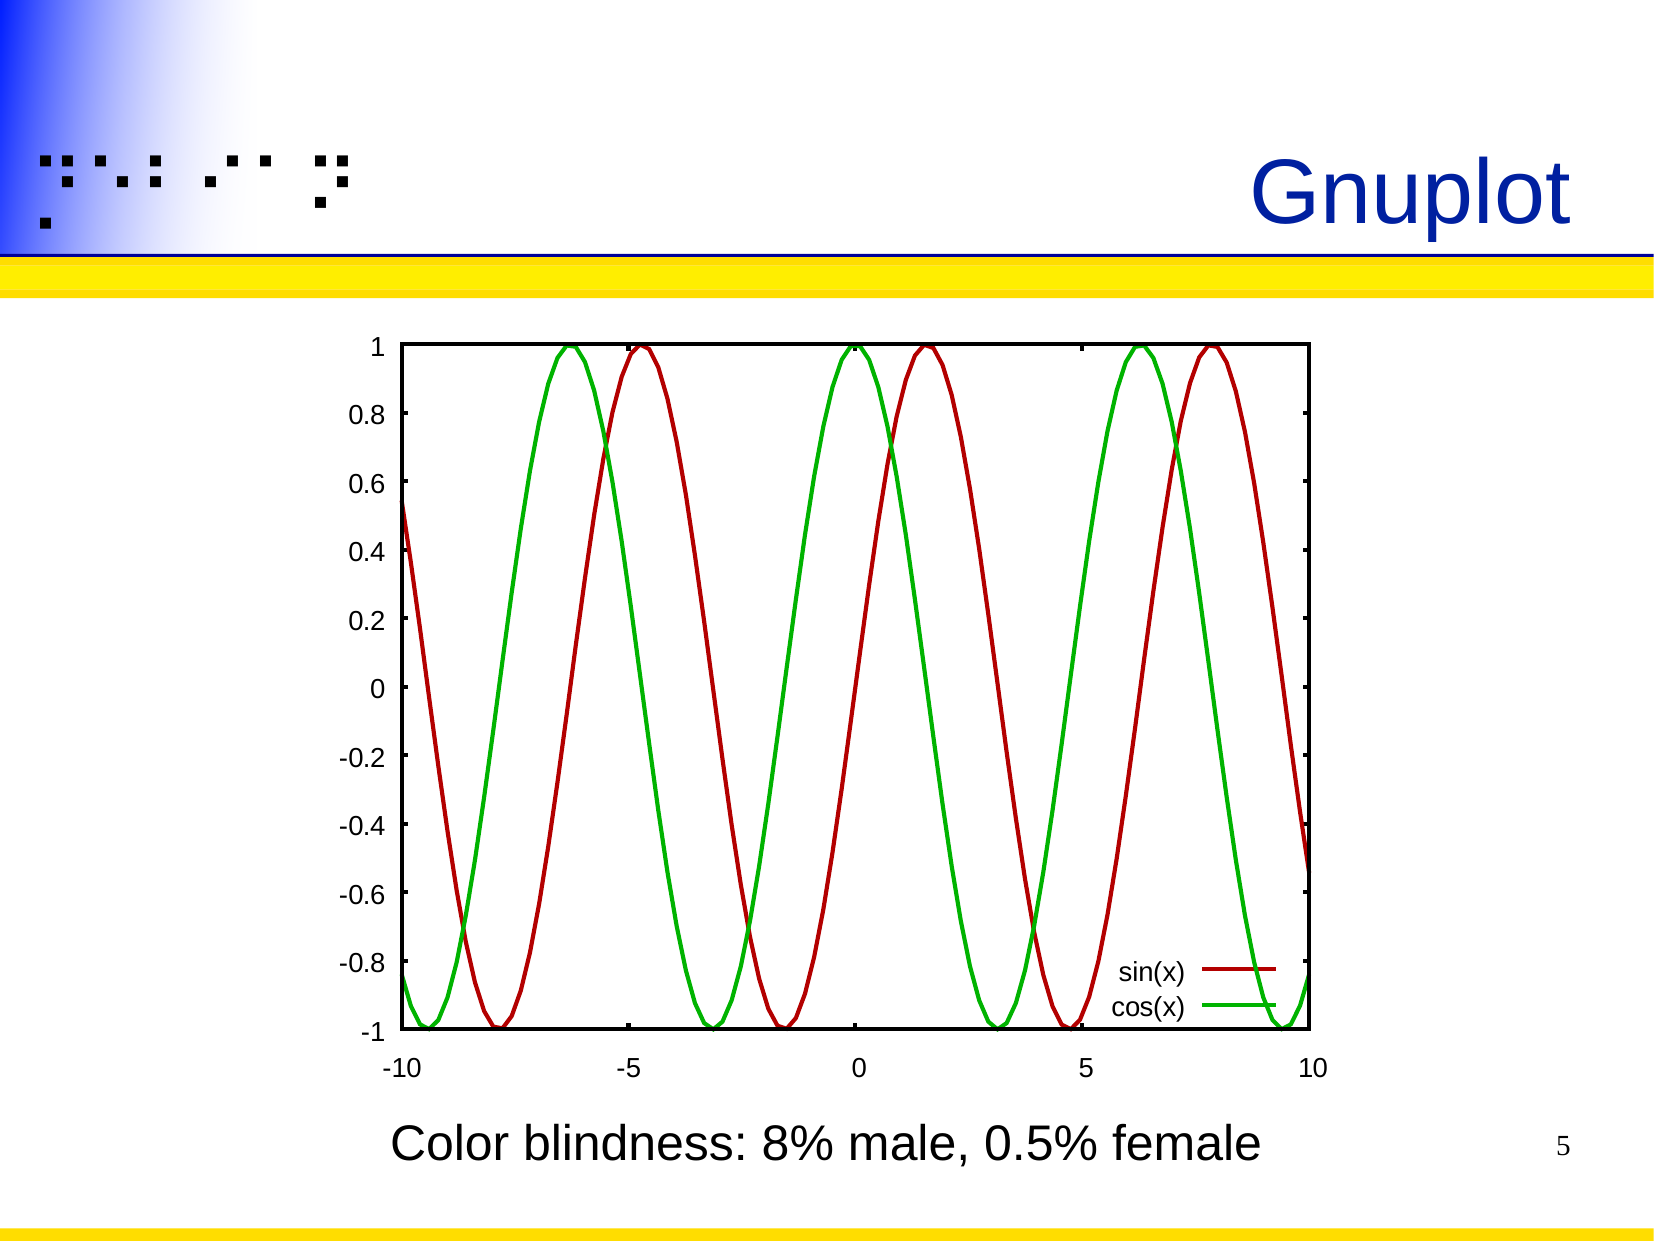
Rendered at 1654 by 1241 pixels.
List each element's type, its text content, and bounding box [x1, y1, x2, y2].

picture [293, 311, 1361, 1112]
title Gnuplot [372, 126, 1571, 257]
text_box Color blindness: 8% male, 0.5% female [375, 1107, 1279, 1178]
